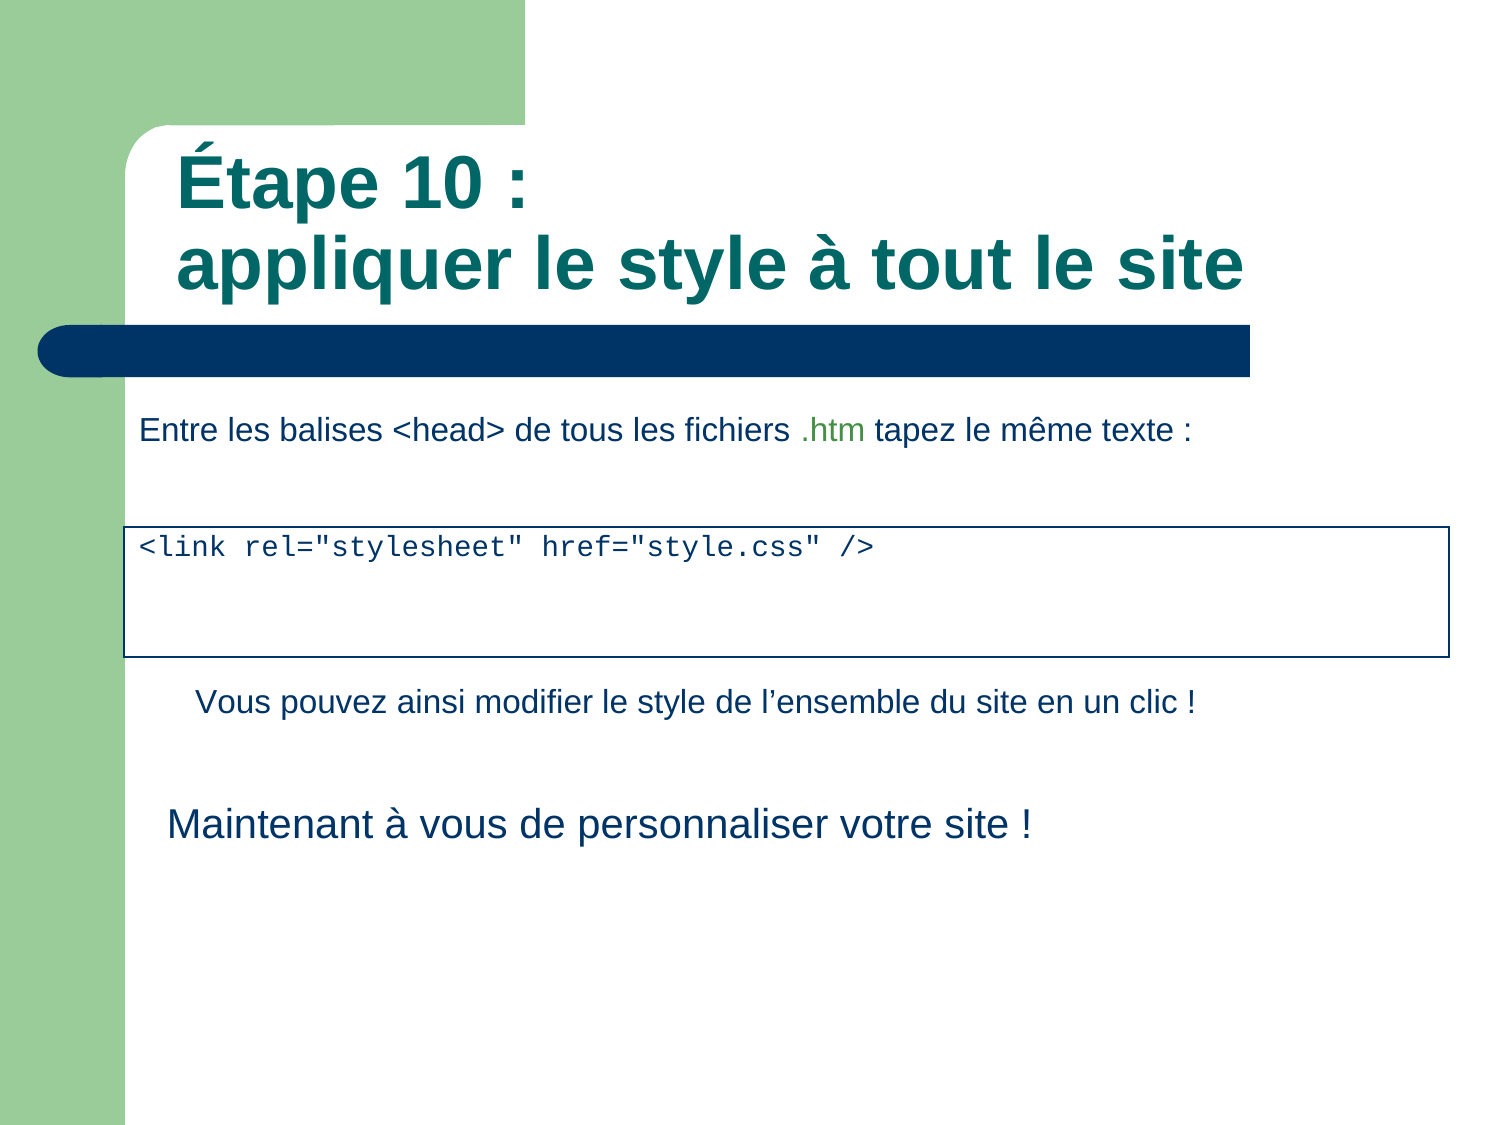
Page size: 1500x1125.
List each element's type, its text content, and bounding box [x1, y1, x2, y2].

text_box <link rel="stylesheet" href="style.css" /> [124, 527, 1449, 657]
title Étape 10 : appliquer le style à tout le site [161, 125, 1426, 313]
text_box Entre les balises <head> de tous les fichiers .htm tapez le même texte : [124, 409, 1472, 496]
text_box Maintenant à vous de personnaliser votre site ! [152, 799, 1423, 886]
list Vous pouvez ainsi modifier le style de l’ensemble du site en un clic ! [123, 680, 1385, 753]
